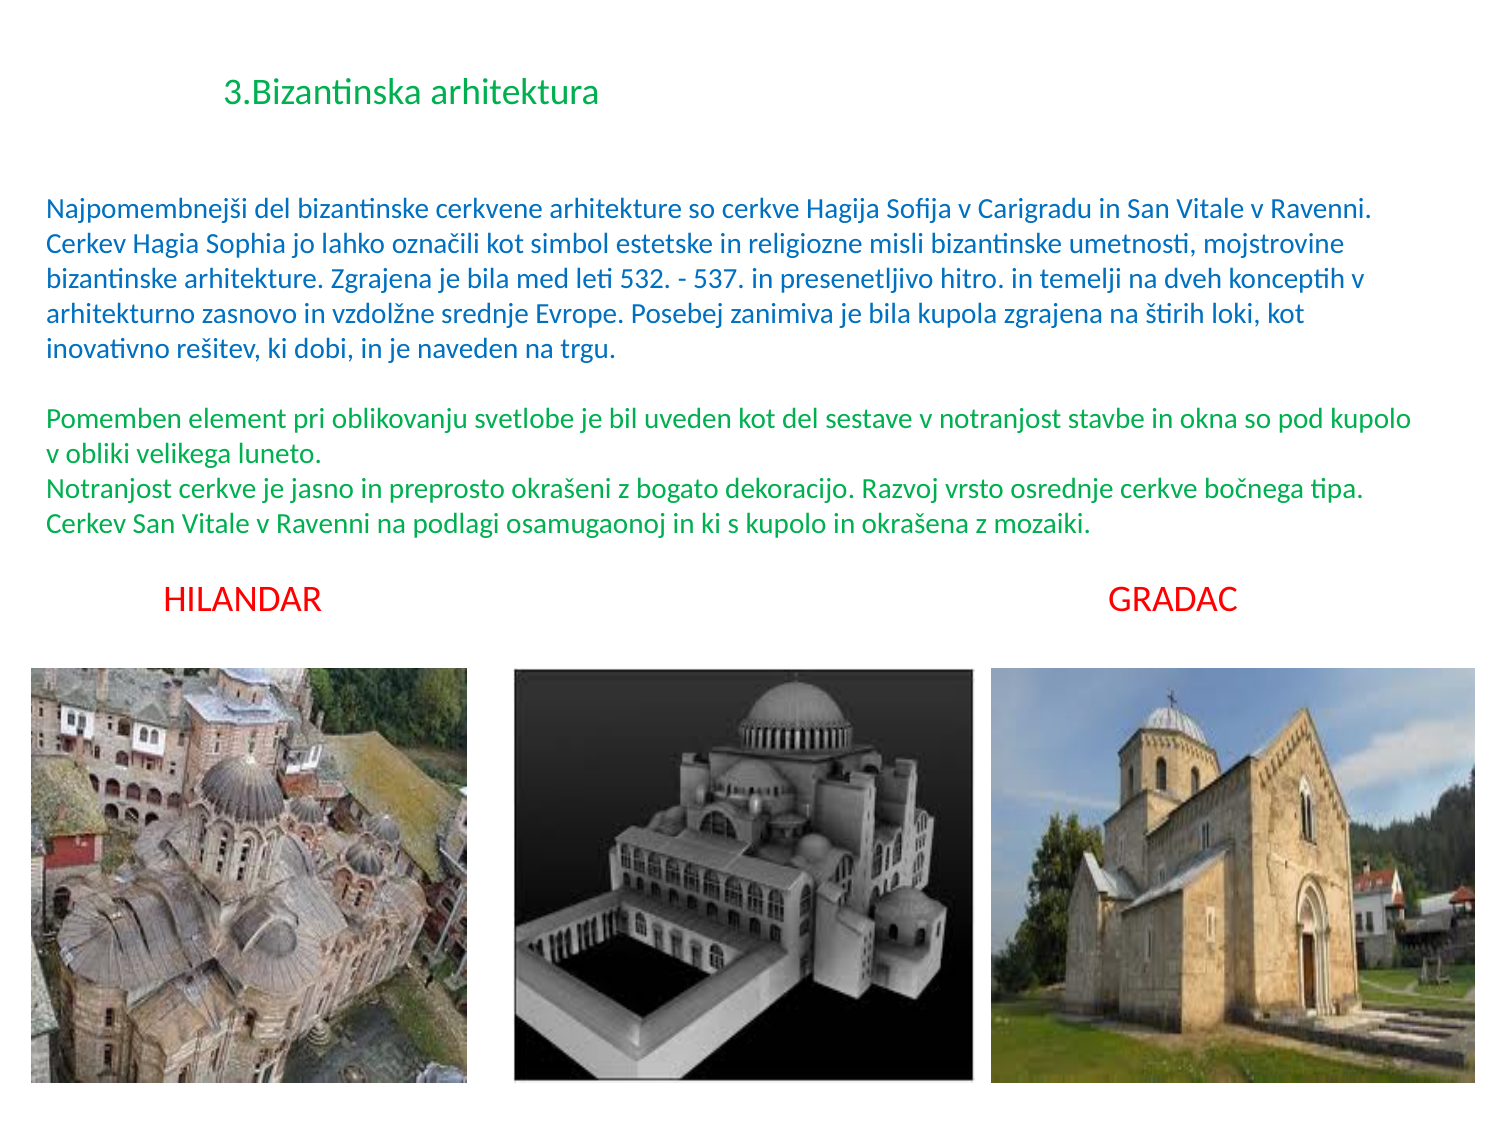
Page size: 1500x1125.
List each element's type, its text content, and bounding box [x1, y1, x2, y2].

text_box Najpomembnejši del bizantinske cerkvene arhitekture so cerkve Hagija Sofija v Carigradu in San Vitale v Ravenni. Cerkev Hagia Sophia jo lahko označili kot simbol estetske in religiozne misli bizantinske umetnosti, mojstrovine bizantinske arhitekture. Zgrajena je bila med leti 532. - 537. in presenetljivo hitro. in temelji na dveh konceptih v arhitekturno zasnovo in vzdolžne srednje Evrope. Posebej zanimiva je bila kupola zgrajena na štirih loki, kot inovativno rešitev, ki dobi, in je naveden na trgu. Pomemben element pri oblikovanju svetlobe je bil uveden kot del sestave v notranjost stavbe in okna so pod kupolo v obliki velikega luneto. Notranjost cerkve je jasno in preprosto okrašeni z bogato dekoracijo. Razvoj vrsto osrednje cerkve bočnega tipa. Cerkev San Vitale v Ravenni na podlagi osamugaonoj in ki s kupolo in okrašena z mozaiki. [31, 137, 1437, 547]
picture [31, 668, 467, 1083]
text_box GRADAC [1093, 566, 1253, 627]
text_box HILANDAR [148, 566, 338, 627]
picture [513, 668, 975, 1083]
picture [991, 668, 1475, 1083]
text_box 3.Bizantinska arhitektura [208, 59, 616, 120]
